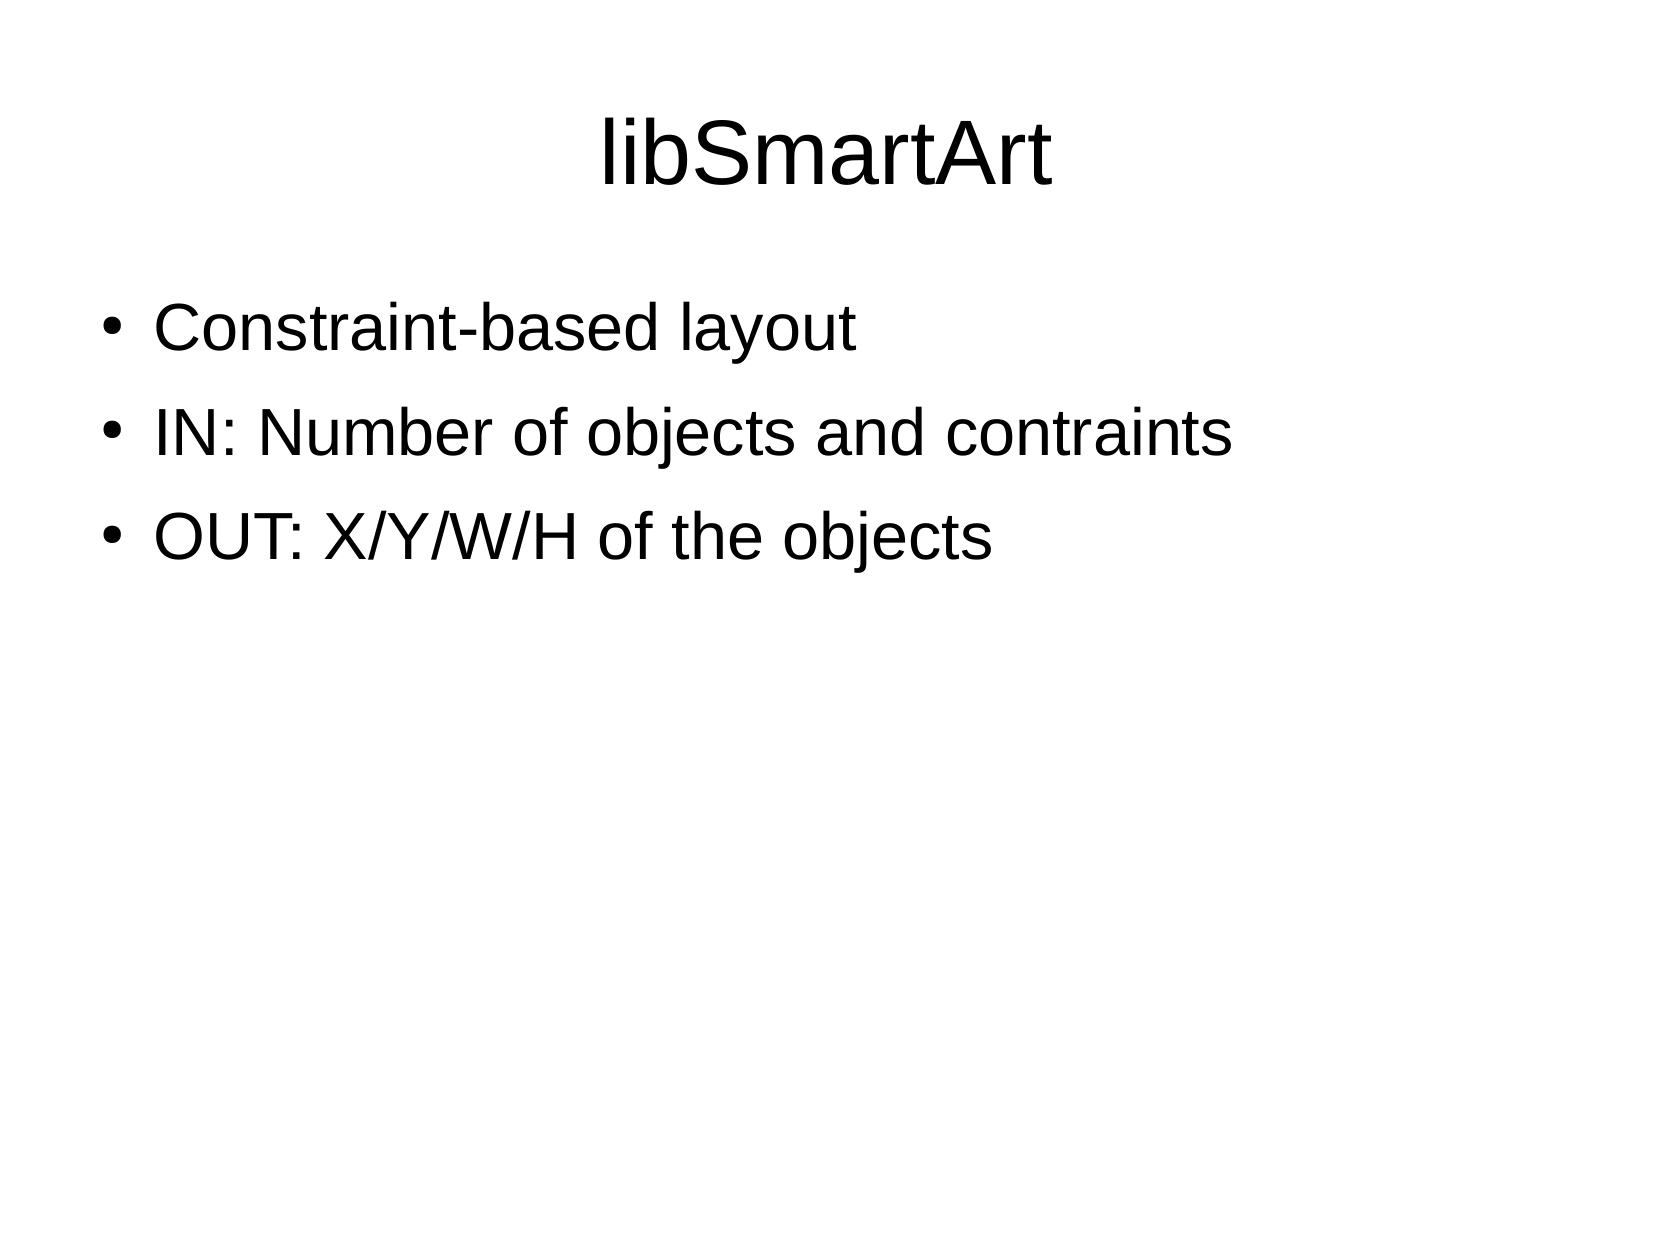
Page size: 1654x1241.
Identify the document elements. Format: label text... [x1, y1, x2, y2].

title libSmartArt [82, 49, 1571, 257]
list Constraint-based layout IN: Number of objects and contraints OUT: X/Y/W/H of the objects [82, 290, 1571, 1010]
